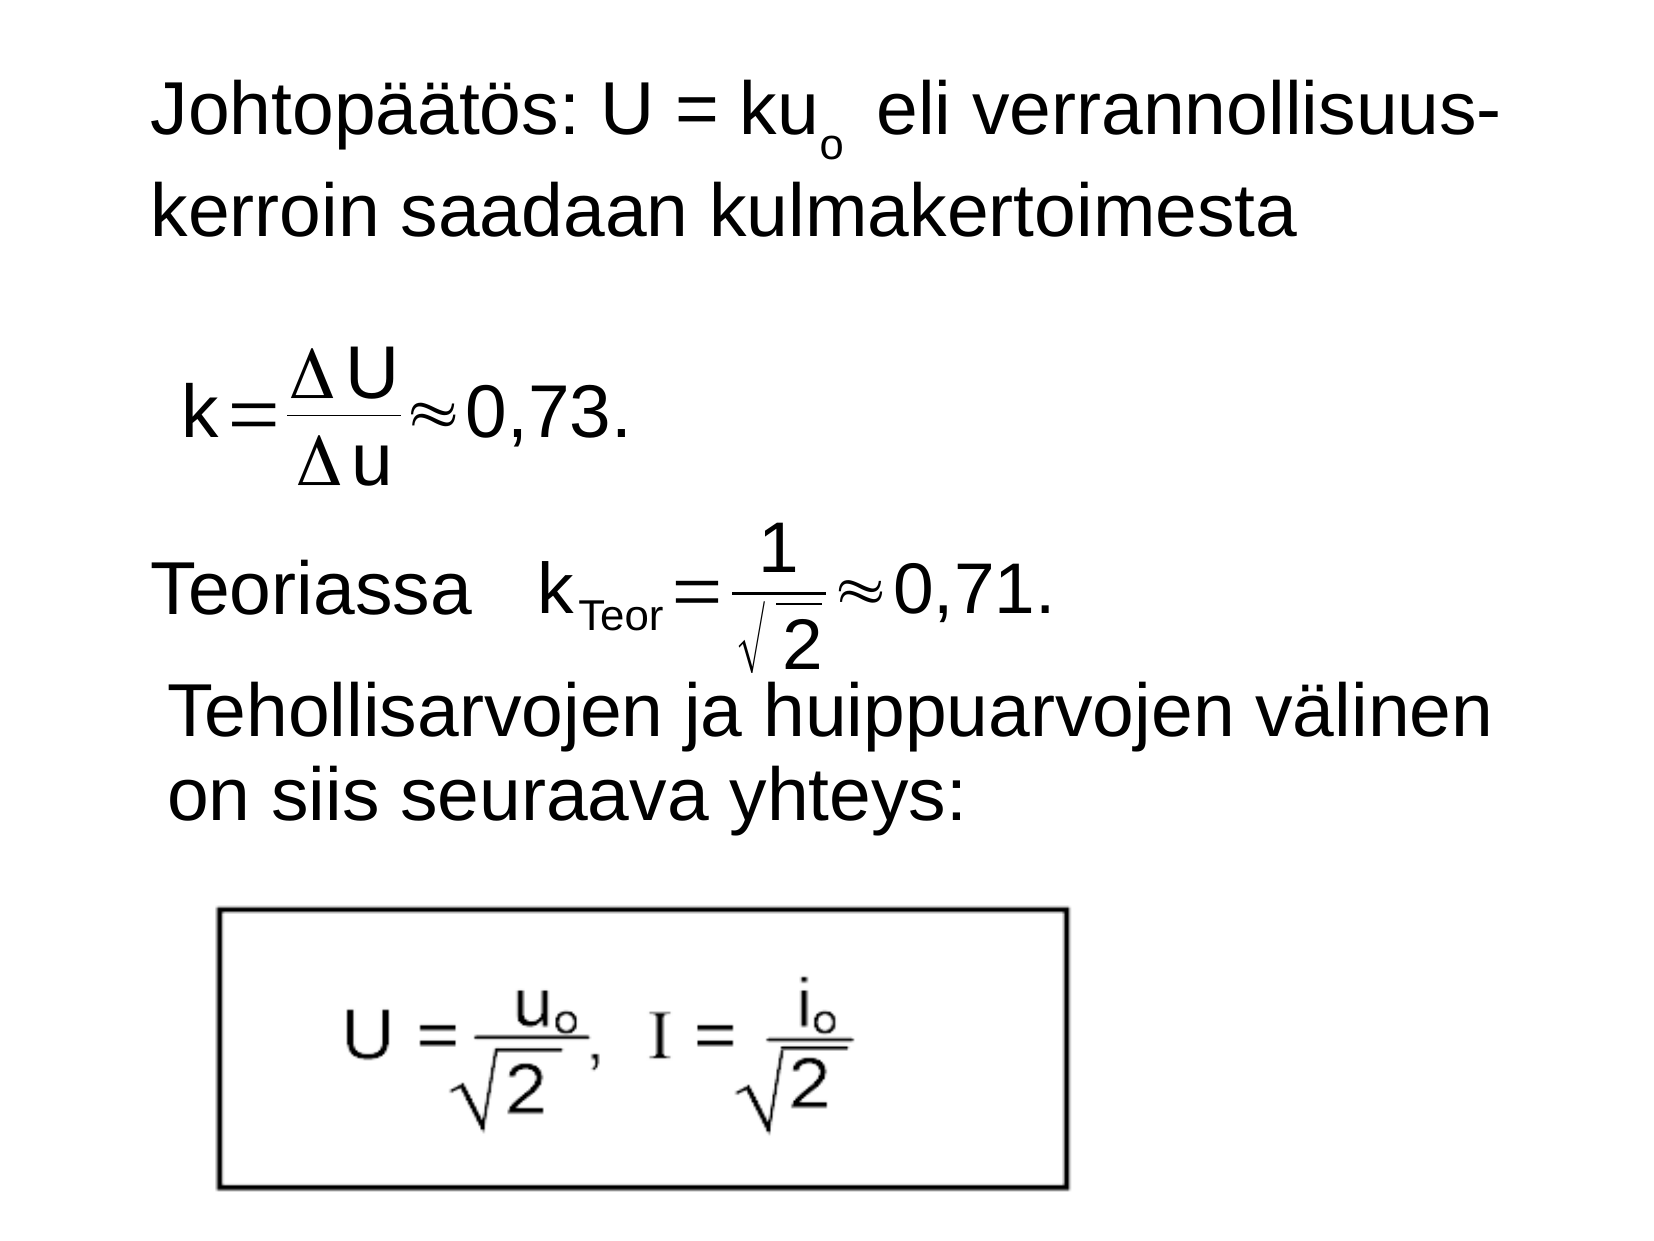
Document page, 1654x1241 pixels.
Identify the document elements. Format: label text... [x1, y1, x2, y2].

text_box Johtopäätös: U = kuo eli verrannollisuus-kerroin saadaan kulmakertoimesta Teoriassa [135, 59, 1524, 638]
text_box Tehollisarvojen ja huippuarvojen välinen on siis seuraava yhteys: [152, 661, 1630, 845]
chart [531, 507, 1061, 686]
chart [175, 330, 638, 502]
picture [187, 874, 1111, 1217]
